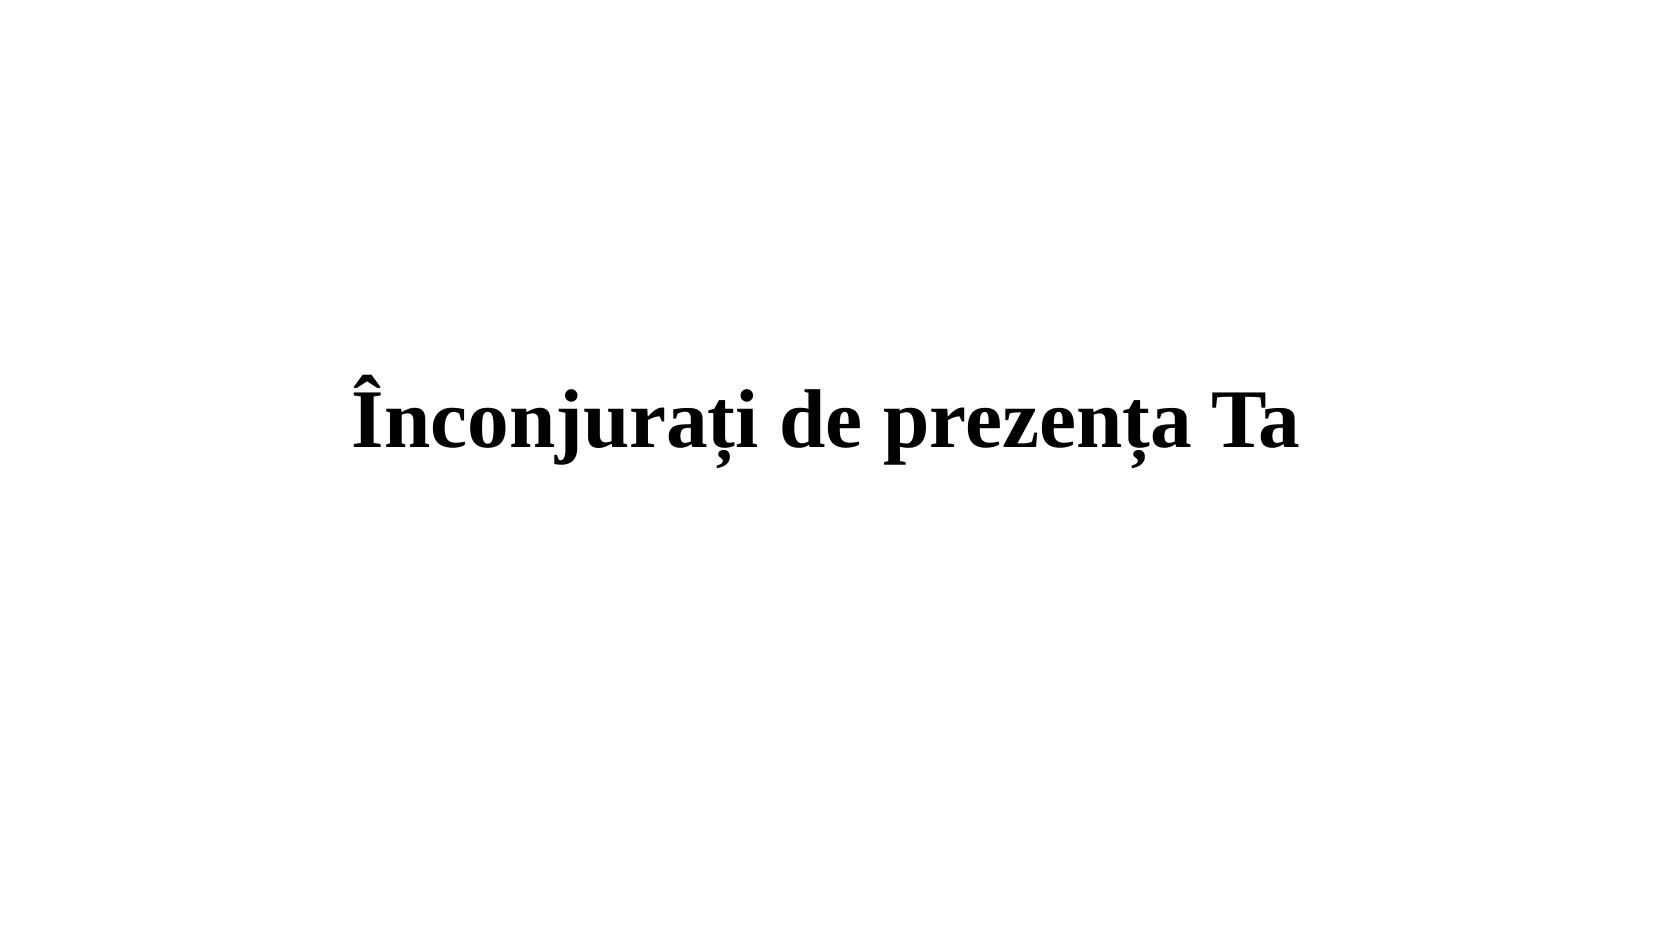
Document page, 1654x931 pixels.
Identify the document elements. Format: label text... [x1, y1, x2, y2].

subtitle Înconjurați de prezența Ta [300, 175, 1354, 663]
